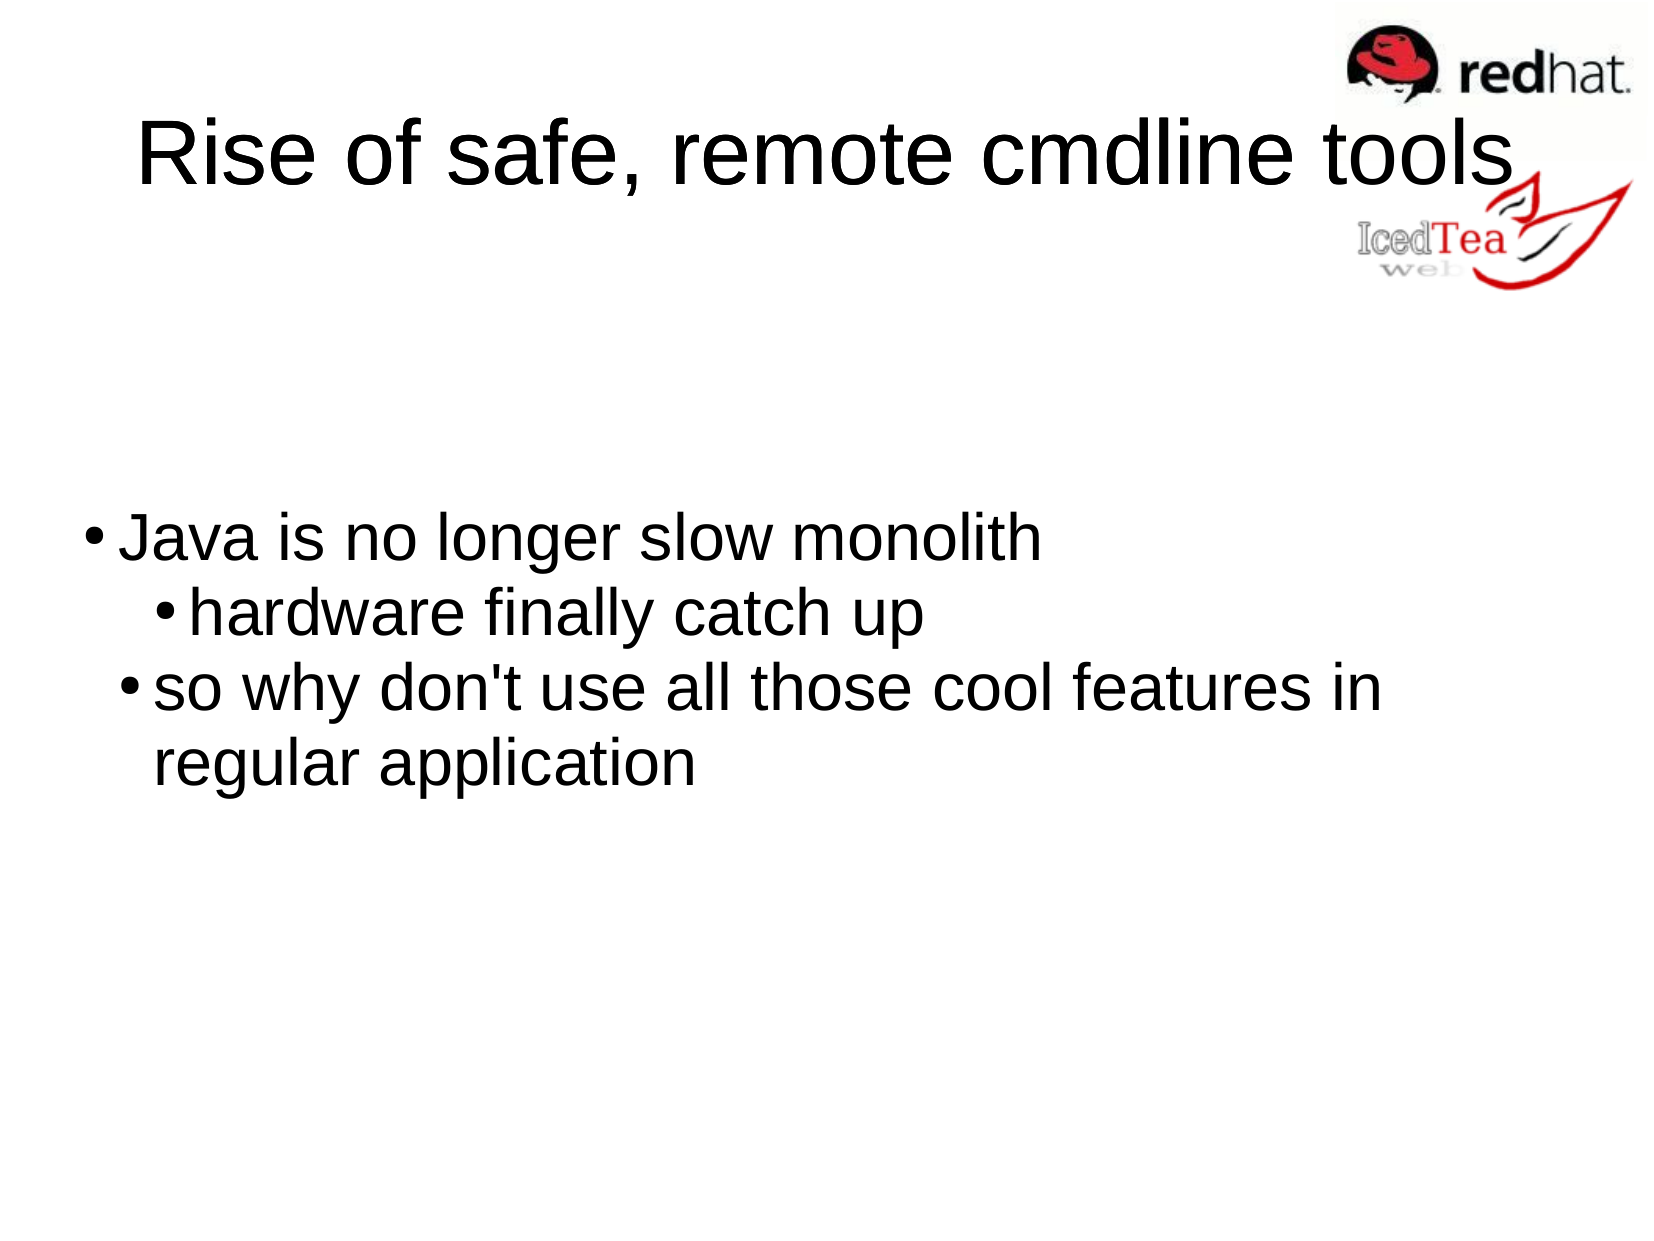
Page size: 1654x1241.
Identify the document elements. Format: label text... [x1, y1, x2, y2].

picture [1335, 2, 1648, 316]
subtitle Java is no longer slow monolith hardware finally catch up so why don't use all those cool features in regular application [82, 290, 1571, 1010]
title Rise of safe, remote cmdline tools [82, 49, 1571, 257]
